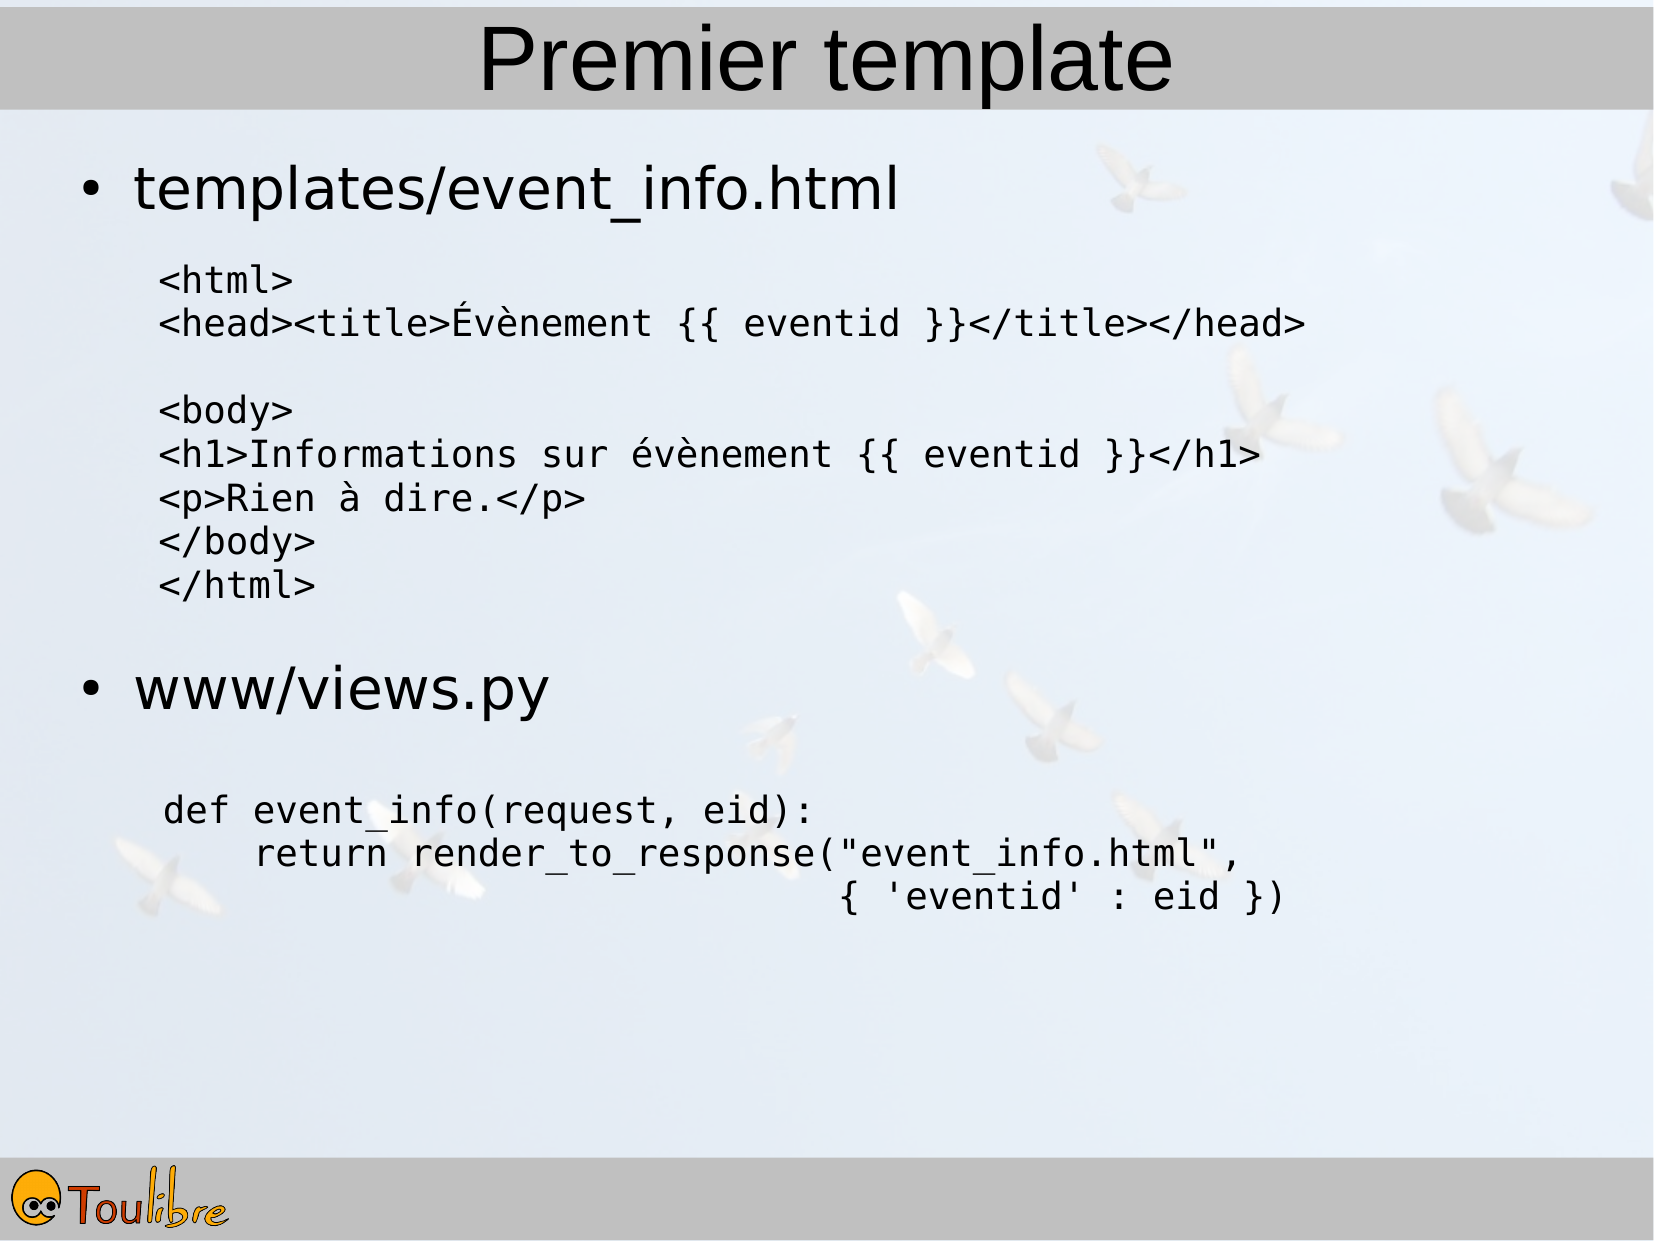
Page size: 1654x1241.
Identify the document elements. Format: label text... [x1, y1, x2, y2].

list templates/event_info.html www/views.py [62, 155, 1621, 1118]
picture [11, 1165, 229, 1228]
text_box <html> <head><title>Évènement {{ eventid }}</title></head> <body> <h1>Informations sur évènement {{ eventid }}</h1> <p>Rien à dire.</p> </body> </html> [143, 251, 1383, 615]
text_box def event_info(request, eid): return render_to_response("event_info.html", { 'eventid' : eid }) [148, 780, 1387, 970]
title Premier template [0, 7, 1654, 110]
